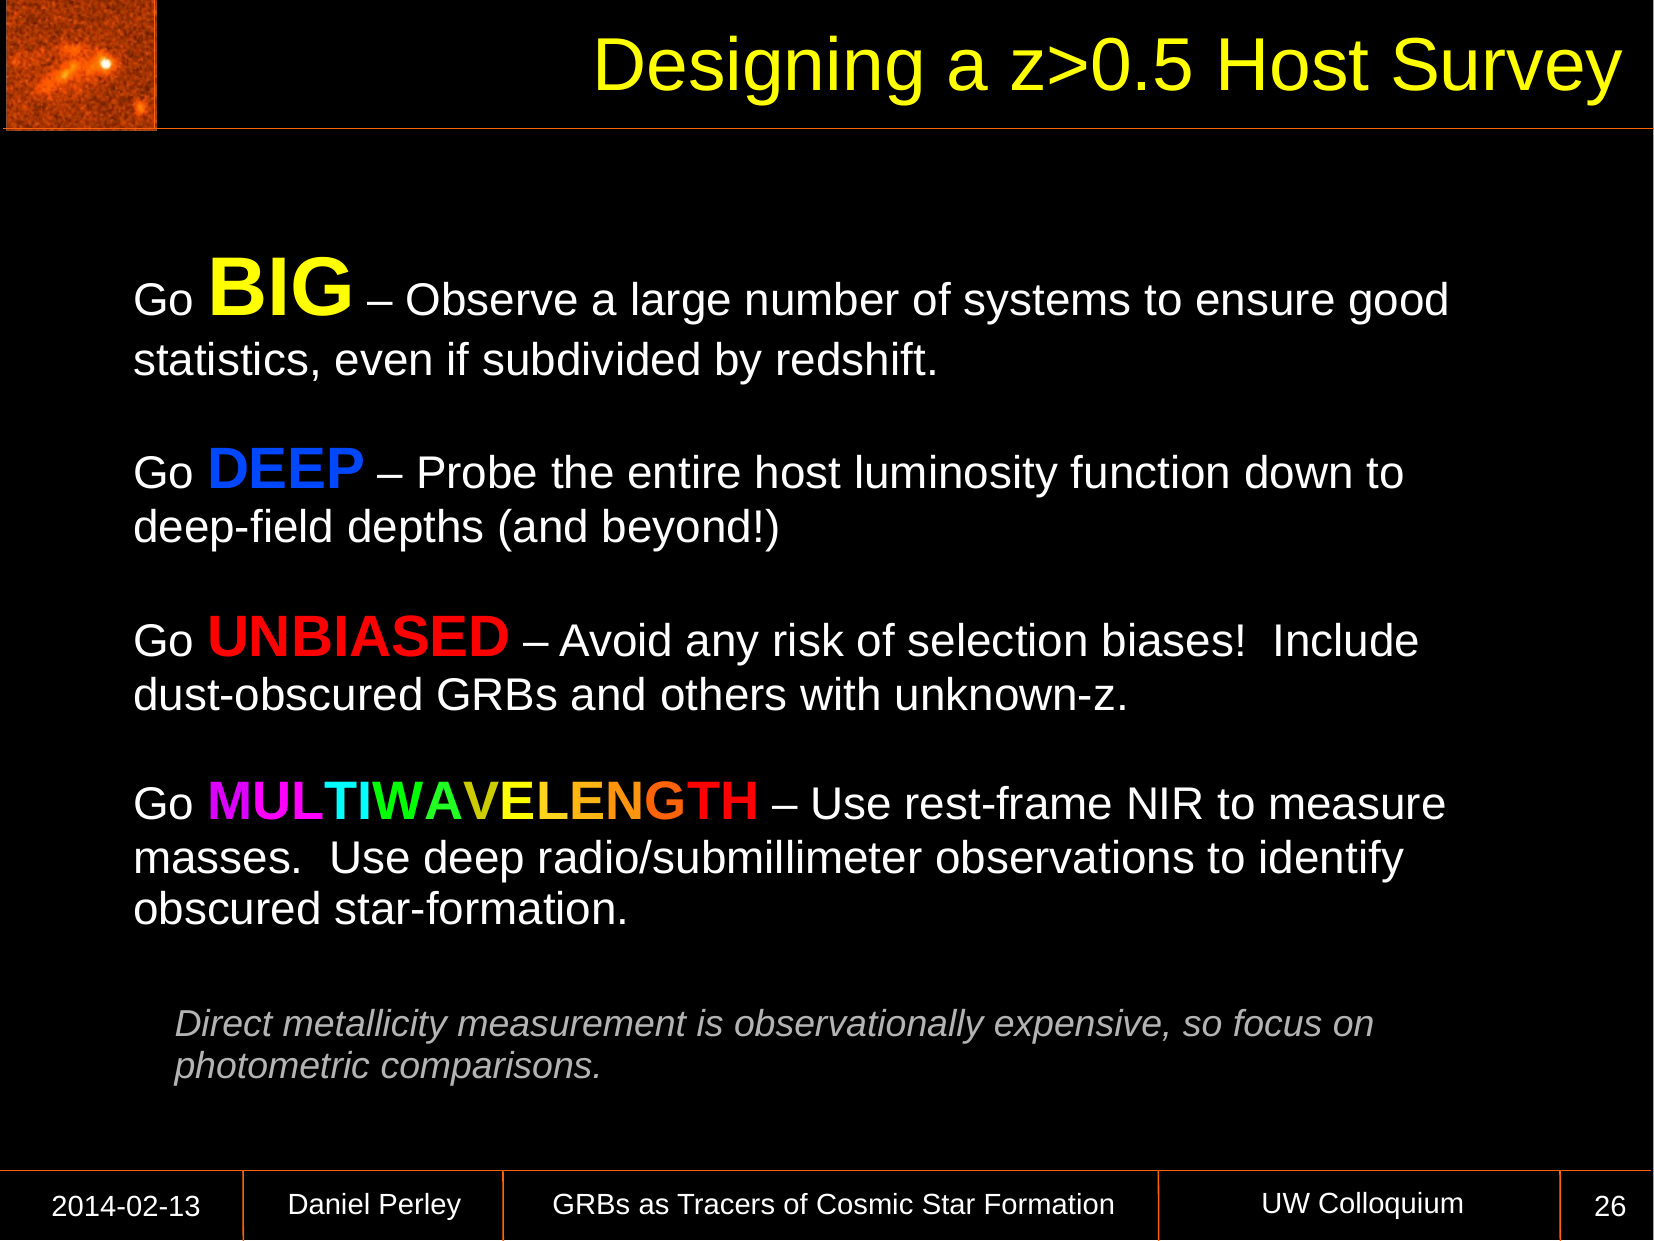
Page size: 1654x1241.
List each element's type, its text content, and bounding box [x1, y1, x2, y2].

picture [7, 0, 154, 128]
text_box Direct metallicity measurement is observationally expensive, so focus on photometric comparisons. [159, 994, 1443, 1094]
title Designing a z>0.5 Host Survey [187, 21, 1624, 108]
text_box Go BIG – Observe a large number of systems to ensure good statistics, even if subdivided by redshift. Go DEEP – Probe the entire host luminosity function down to deep-field depths (and beyond!) Go UNBIASED – Avoid any risk of selection biases! Include dust-obscured GRBs and others with unknown-z. Go MULTIWAVELENGTH – Use rest-frame NIR to measure masses. Use deep radio/submillimeter observations to identify obscured star-formation. [118, 233, 1619, 942]
